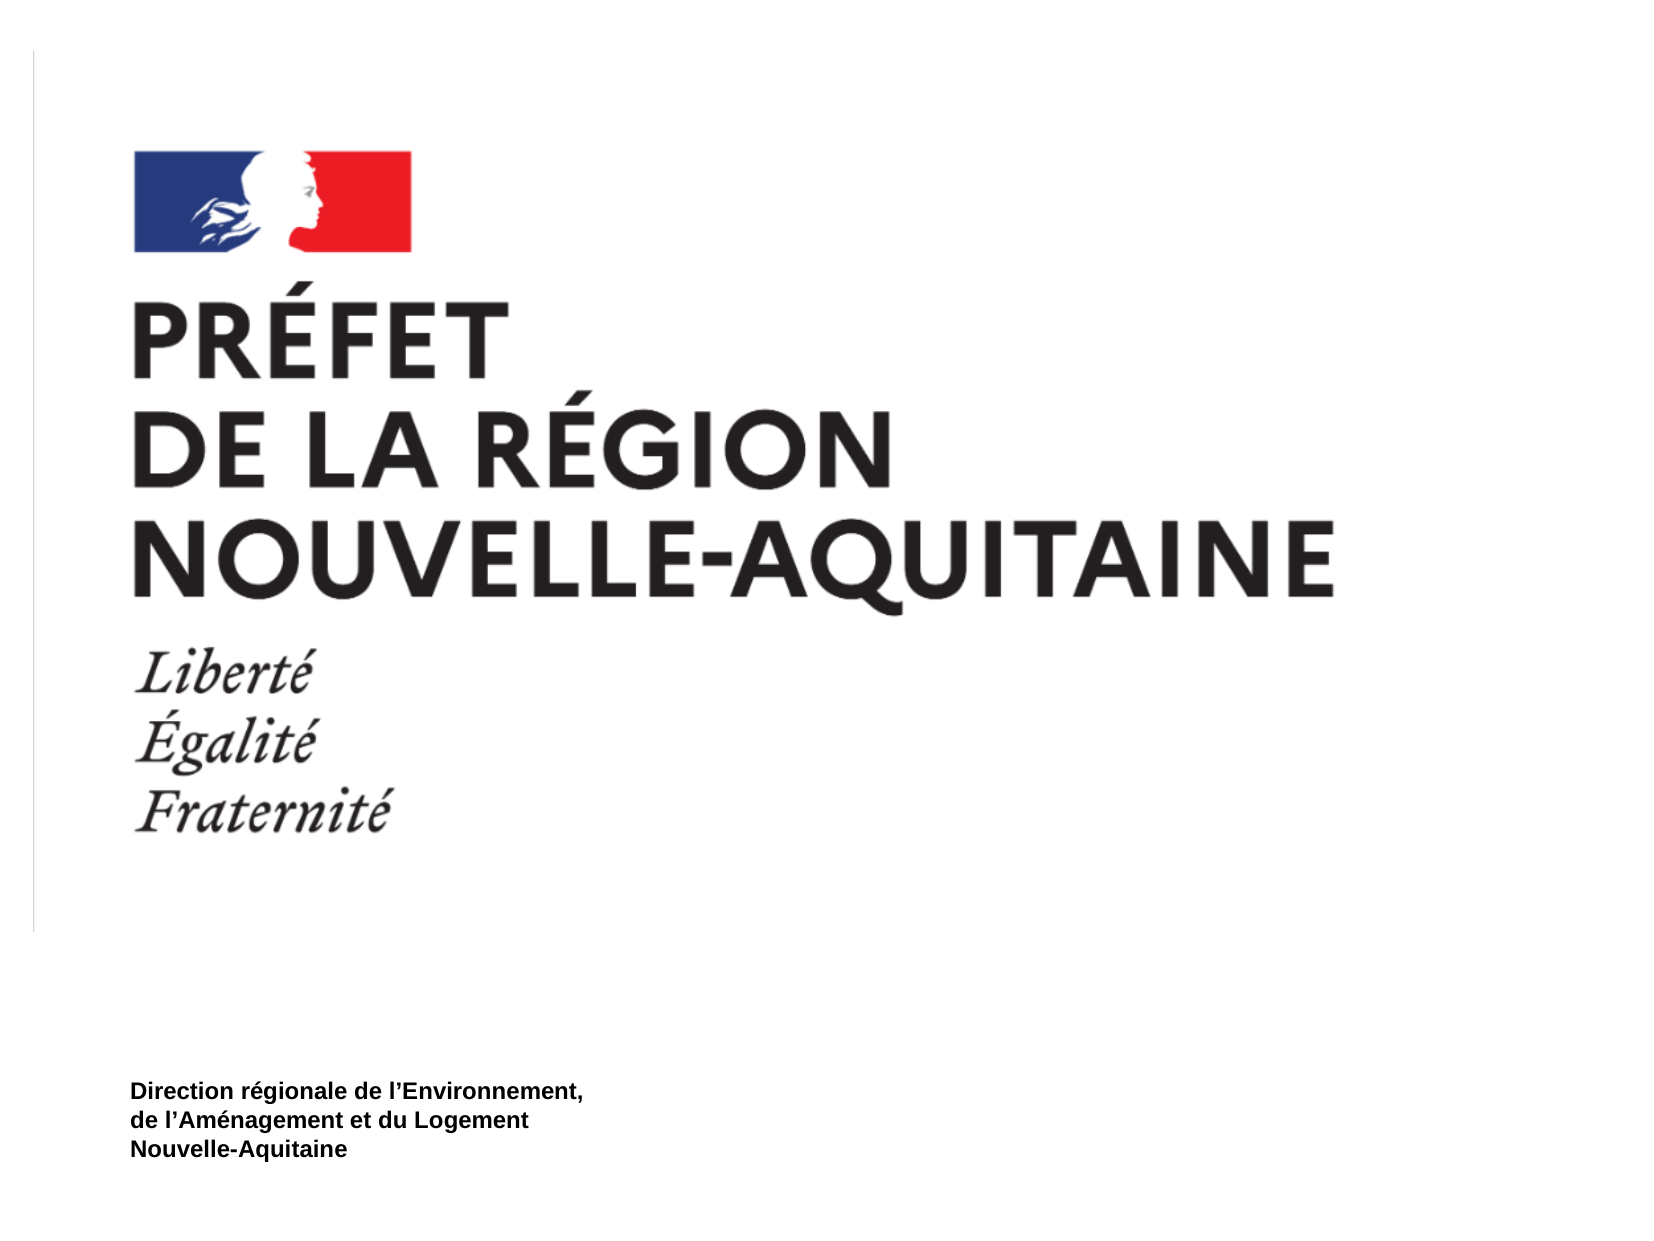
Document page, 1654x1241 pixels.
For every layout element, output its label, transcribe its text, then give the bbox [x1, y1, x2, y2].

picture [33, 51, 1431, 932]
footer Direction régionale de l’Environnement, de l’Aménagement et du Logement Nouvelle-Aquitaine [130, 945, 716, 1163]
